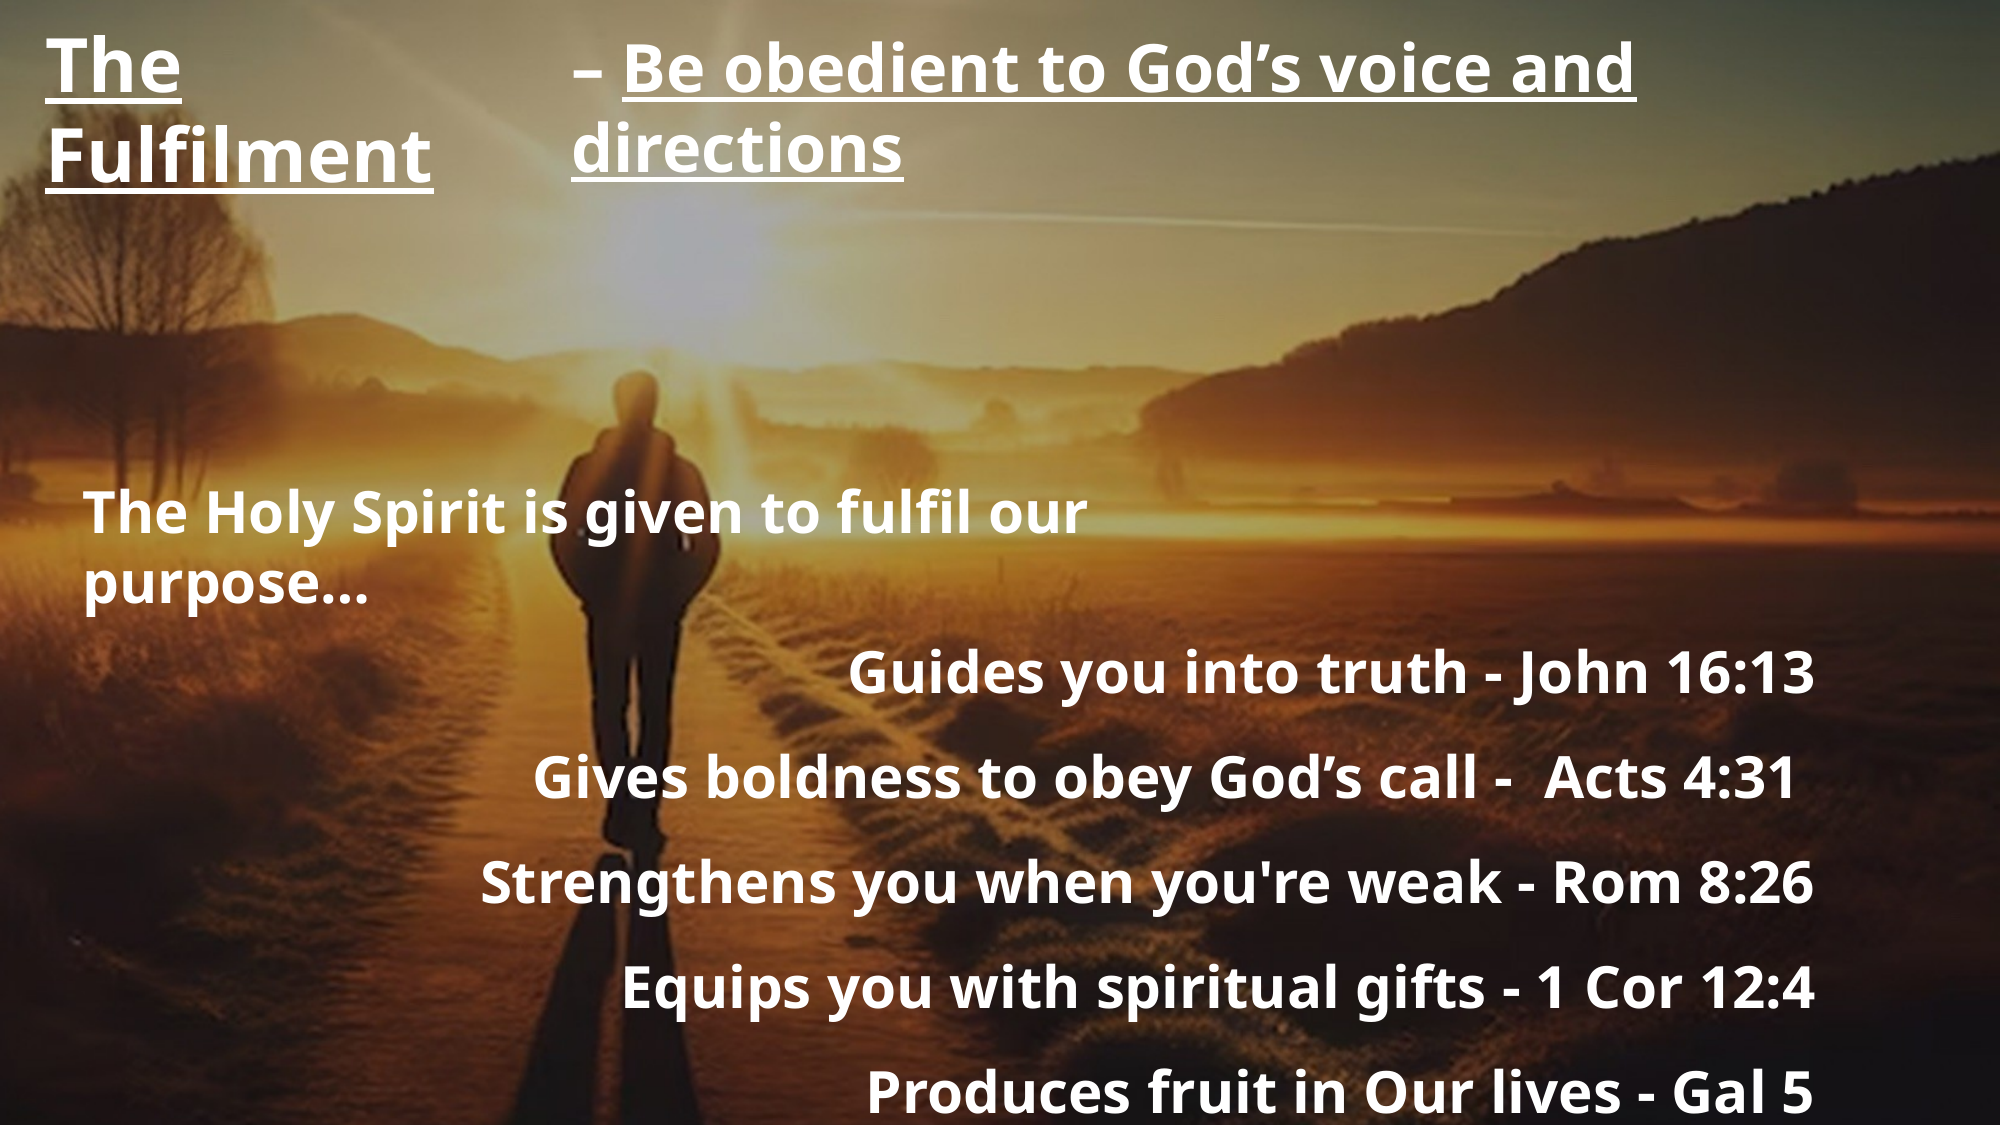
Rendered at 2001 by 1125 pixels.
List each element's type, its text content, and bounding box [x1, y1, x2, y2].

picture [0, 0, 2000, 1125]
text_box The Holy Spirit is given to fulfil our purpose… [67, 467, 1277, 554]
text_box Guides you into truth - John 16:13 Gives boldness to obey God’s call - Acts 4:31 Strengthens you when you're weak - Rom 8:26 Equips you with spiritual gifts - 1 Cor 12:4 Produces fruit in Our lives - Gal 5 [465, 592, 1923, 1125]
text_box The Fulfilment [30, 10, 557, 117]
text_box – Be obedient to God’s voice and directions [556, 18, 1950, 115]
